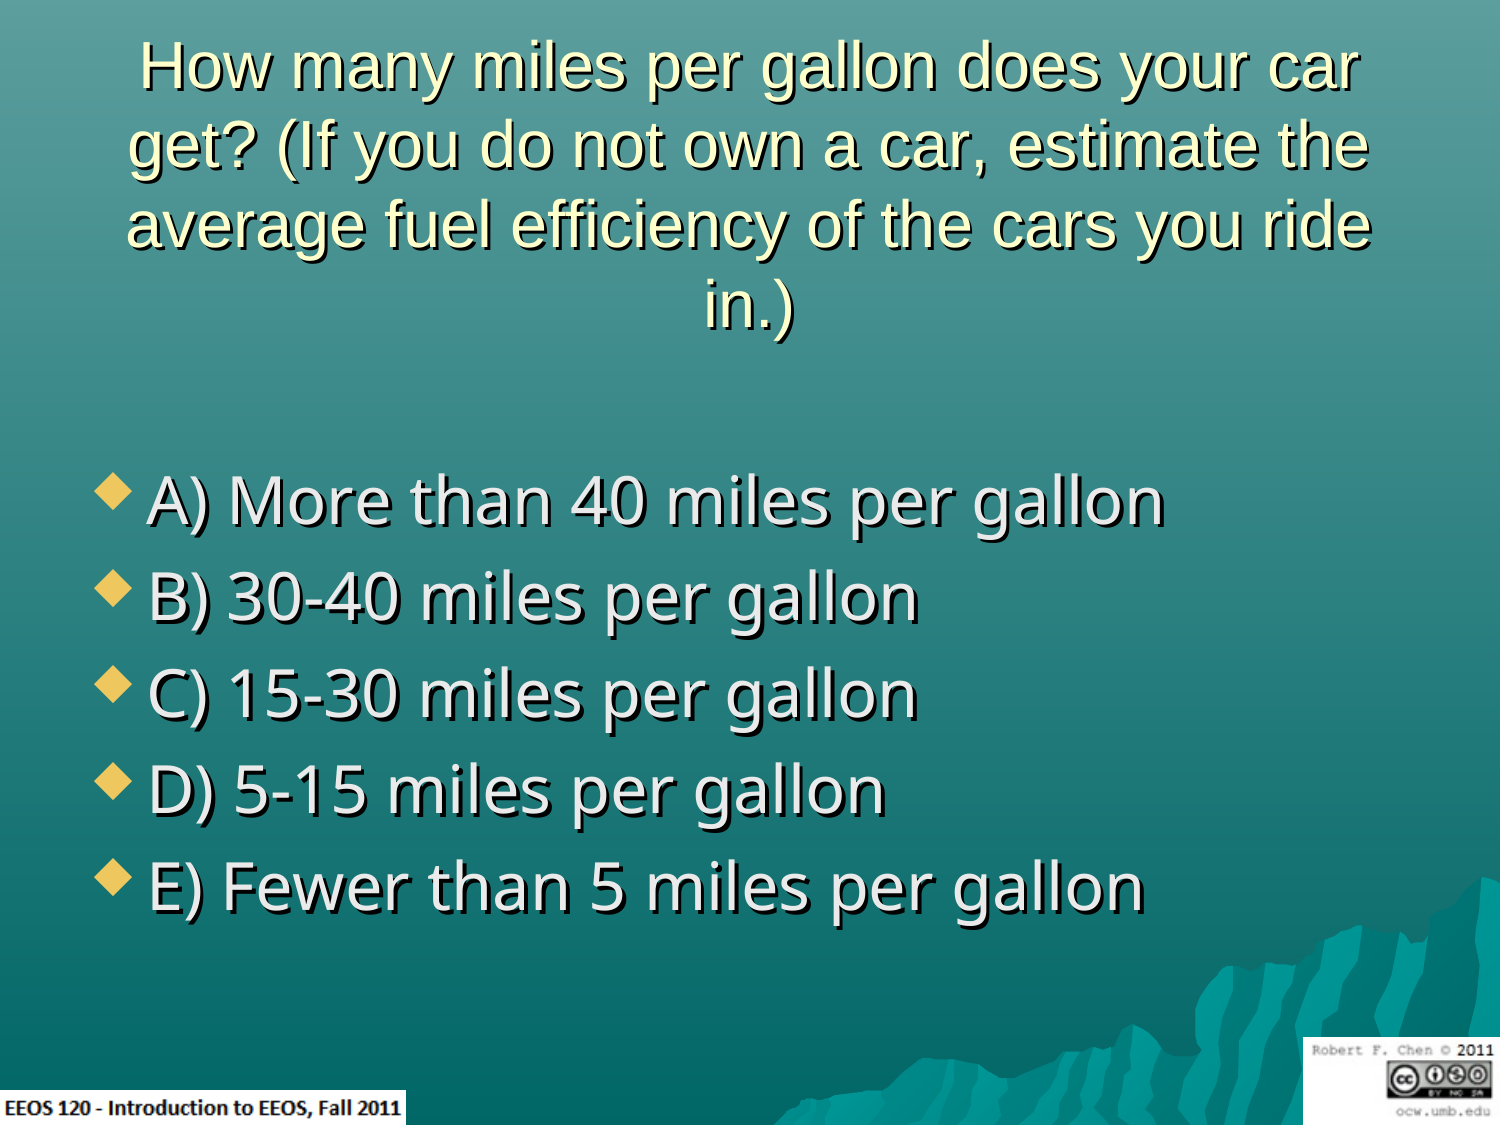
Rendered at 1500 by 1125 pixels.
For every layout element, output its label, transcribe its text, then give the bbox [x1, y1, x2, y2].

picture [1303, 1037, 1500, 1125]
title How many miles per gallon does your car get? (If you do not own a car, estimate the average fuel efficiency of the cars you ride in.) [75, 13, 1426, 349]
list A) More than 40 miles per gallon B) 30-40 miles per gallon C) 15-30 miles per gallon D) 5-15 miles per gallon E) Fewer than 5 miles per gallon [75, 450, 1426, 1125]
picture [0, 1090, 406, 1125]
